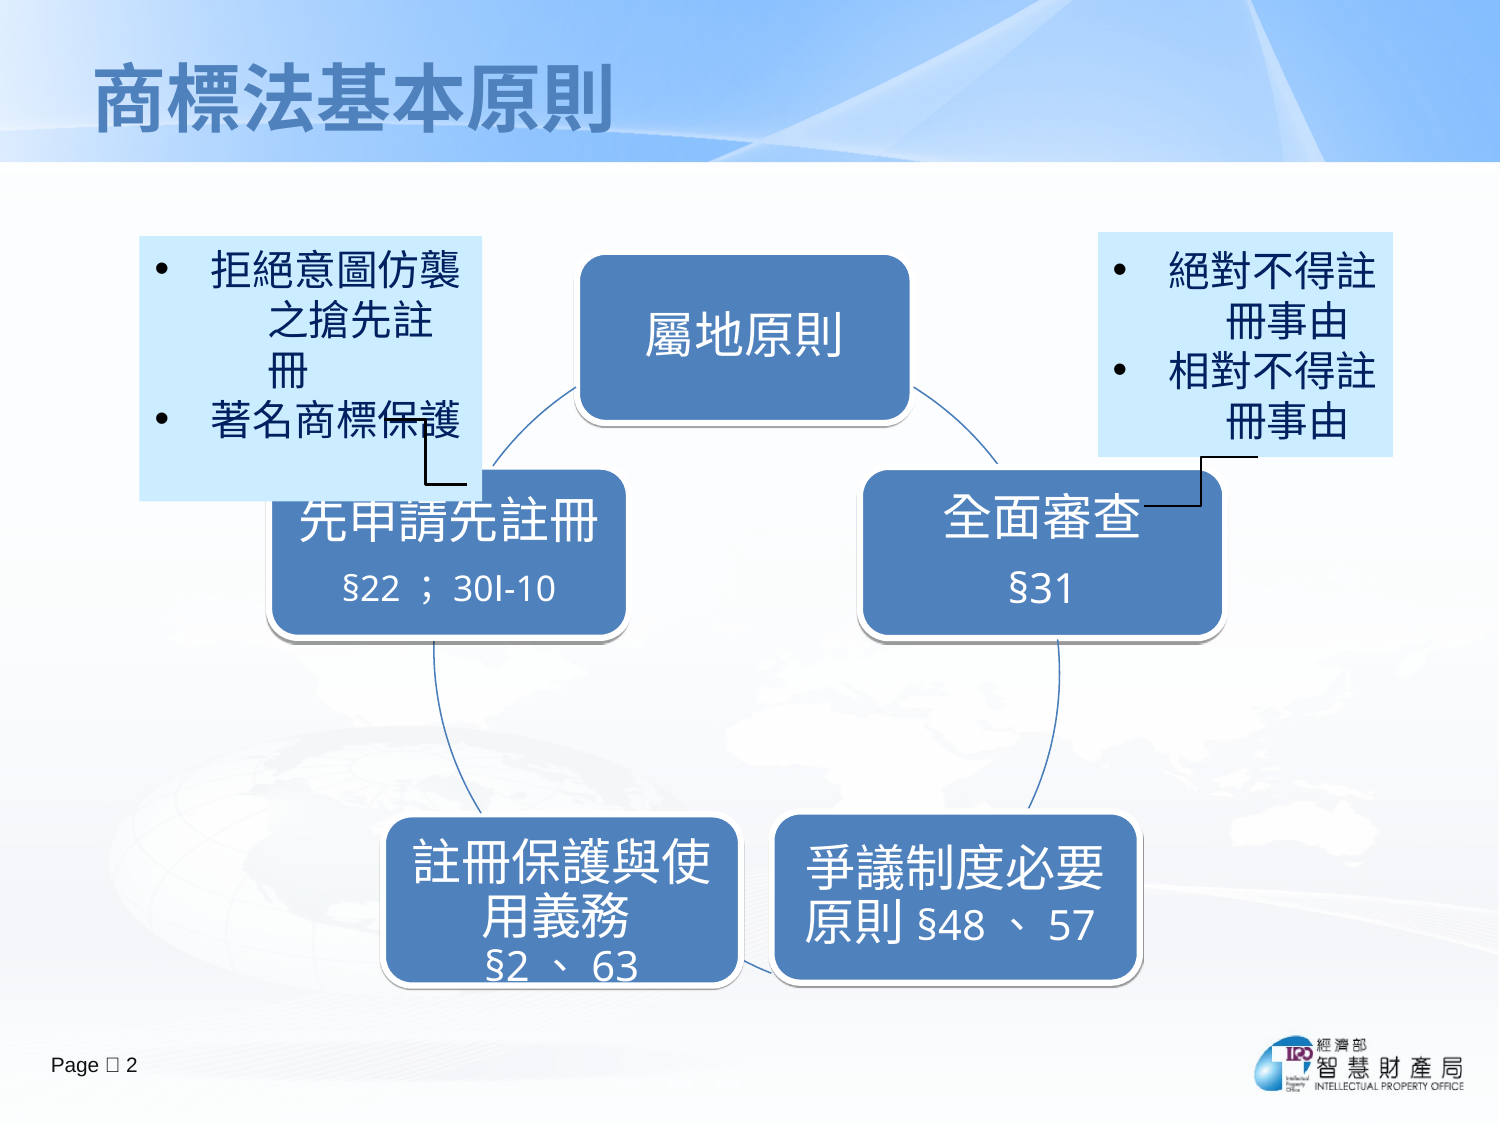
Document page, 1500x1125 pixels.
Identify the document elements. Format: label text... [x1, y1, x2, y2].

text_box 商標法基本原則 [76, 54, 1068, 150]
text_box 全面審查 §31 [859, 466, 1226, 639]
text_box 絕對不得註冊事由 相對不得註冊事由 [1098, 232, 1393, 457]
text_box 註冊保護與使用義務§2、63 [382, 814, 741, 986]
text_box 拒絕意圖仿襲之搶先註冊 著名商標保護 [139, 236, 483, 454]
text_box 爭議制度必要原則§48、57 [771, 811, 1140, 983]
text_box 屬地原則 [576, 251, 913, 423]
text_box 先申請先註冊 §22；30Ⅰ-10 [269, 466, 629, 638]
